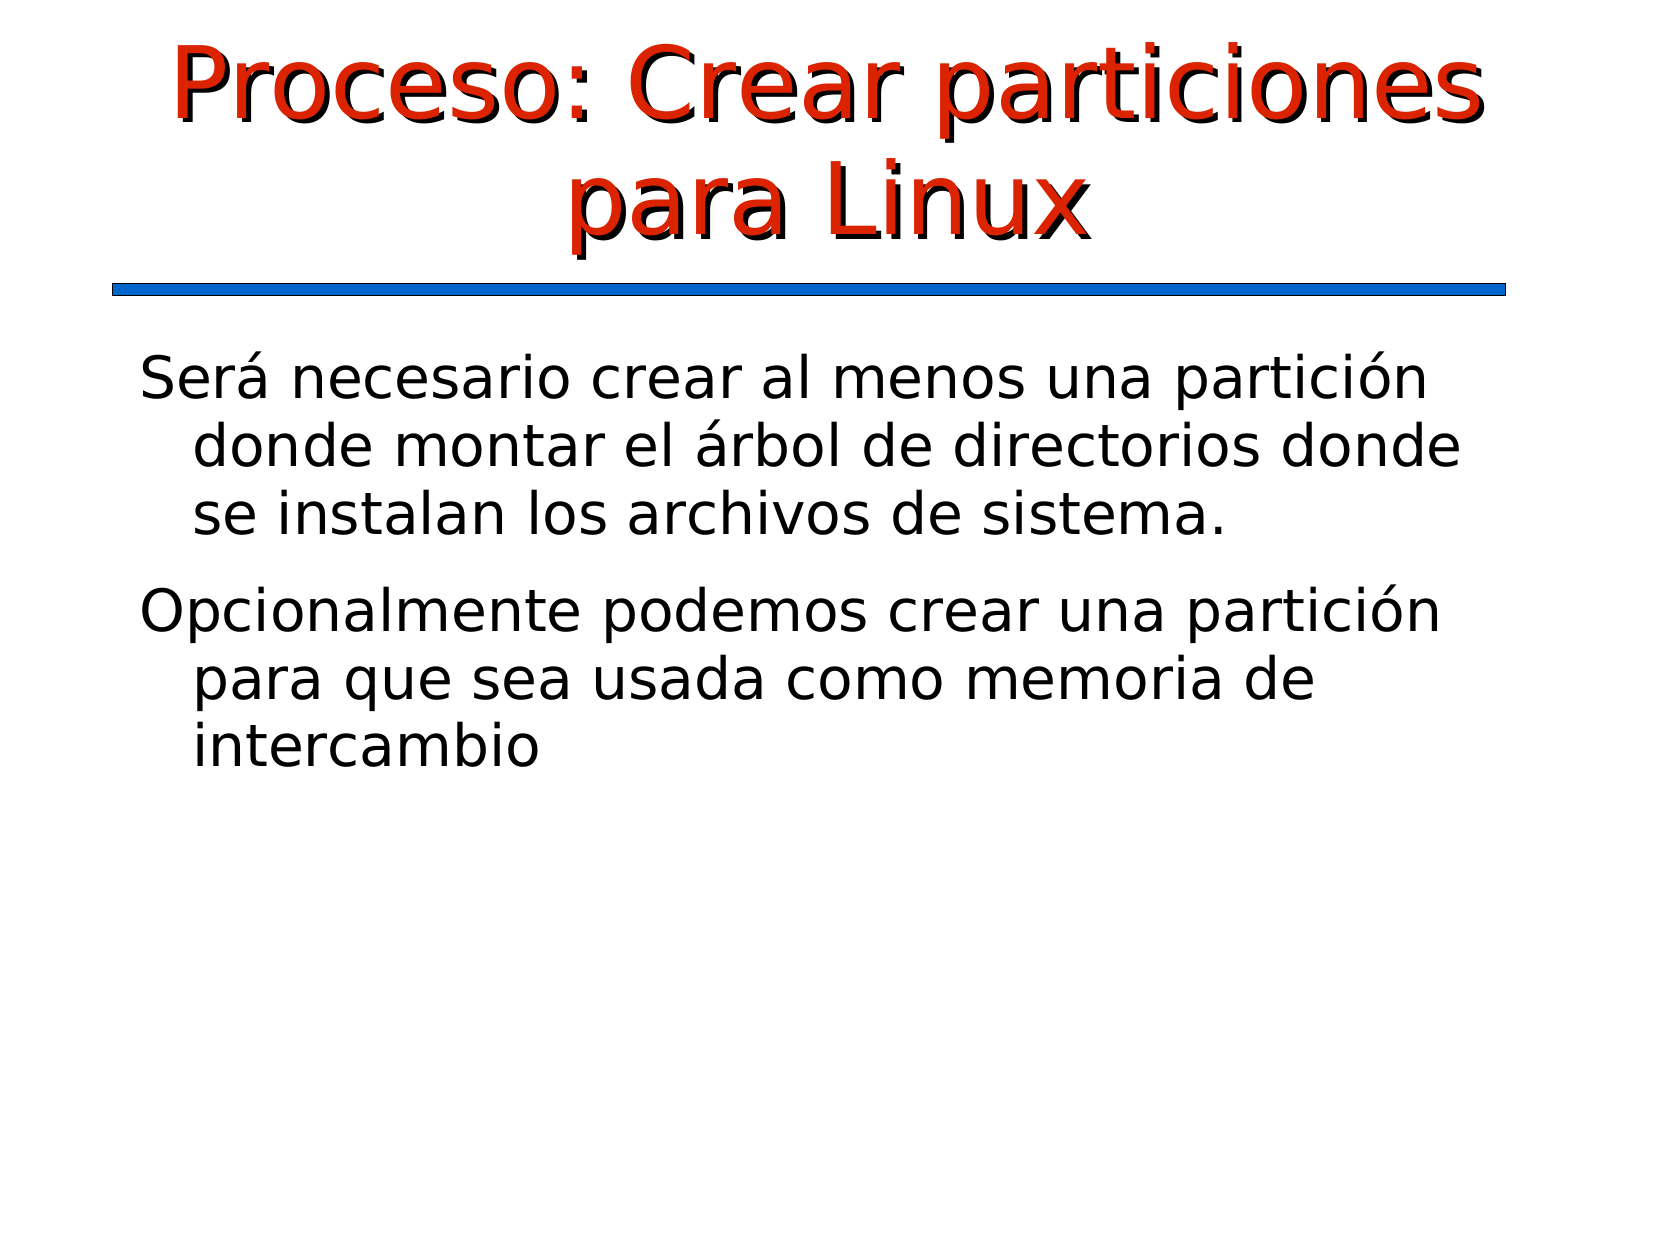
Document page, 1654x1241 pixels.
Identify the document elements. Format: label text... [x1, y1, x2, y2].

title Proceso: Crear particiones para Linux [121, 25, 1534, 258]
list Será necesario crear al menos una partición donde montar el árbol de directorios donde se instalan los archivos de sistema. Opcionalmente podemos crear una partición para que sea usada como memoria de intercambio [121, 344, 1534, 1127]
